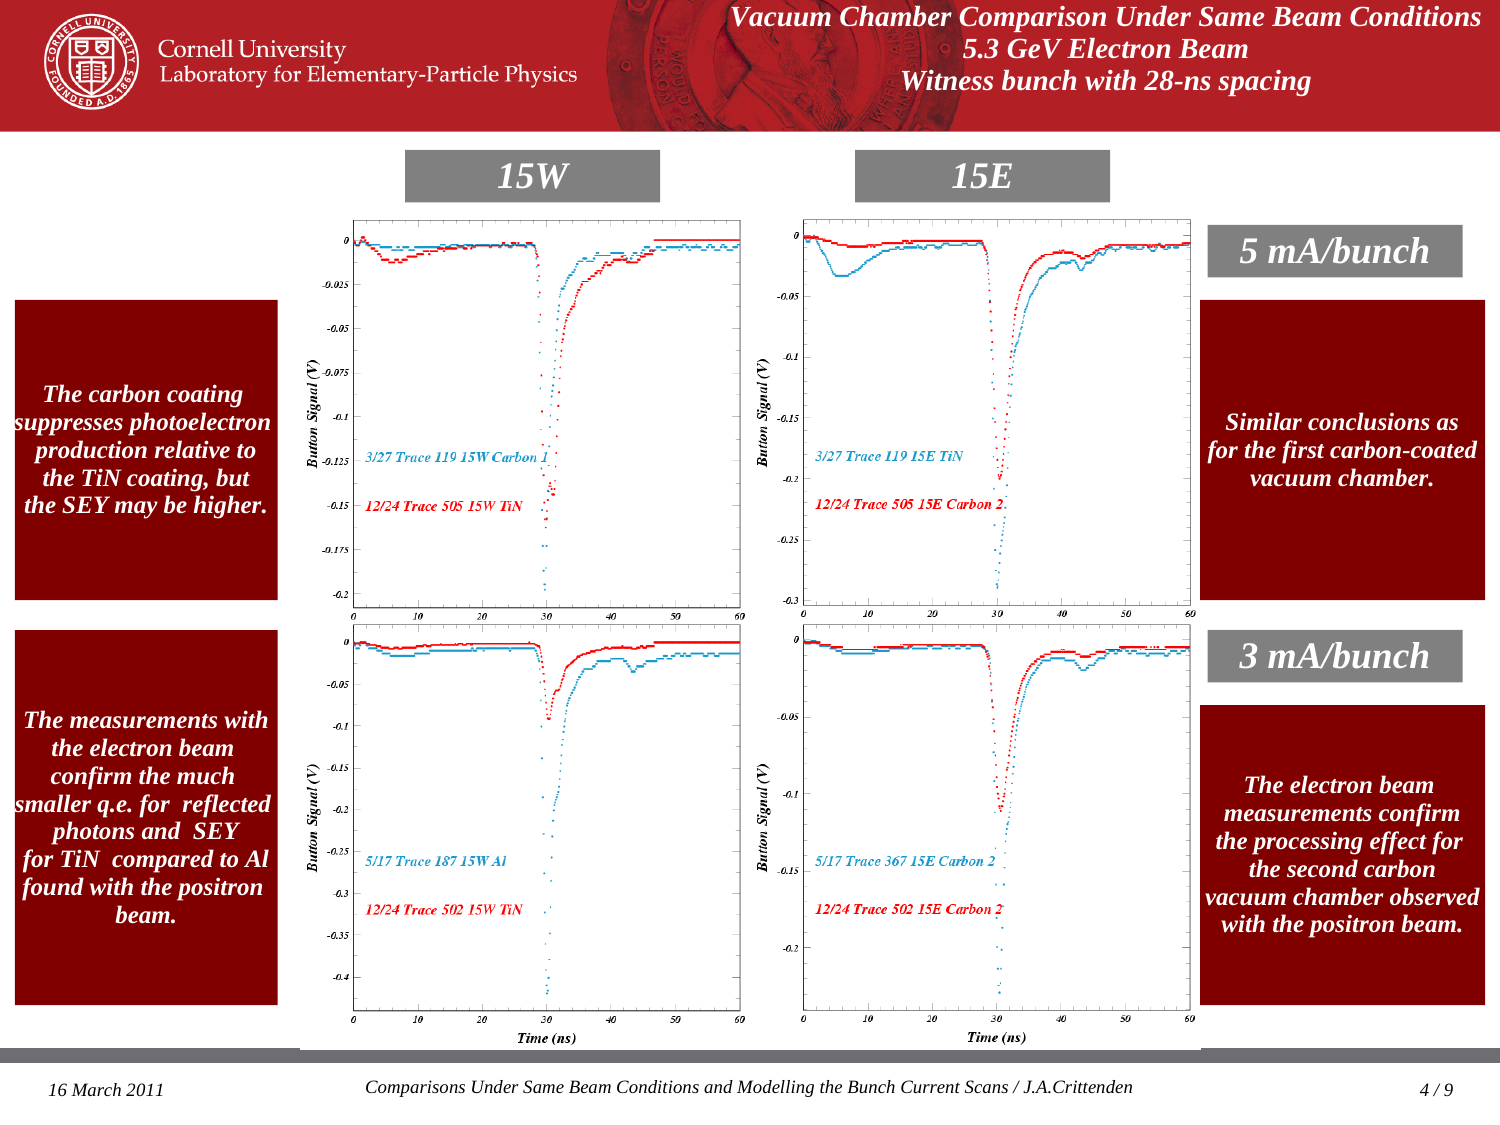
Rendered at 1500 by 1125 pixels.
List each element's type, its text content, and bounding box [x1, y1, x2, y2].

text_box Similar conclusions as for the first carbon-coated vacuum chamber. [1200, 299, 1486, 601]
picture [300, 215, 1201, 1051]
text_box 3 mA/bunch [1207, 629, 1463, 683]
text_box Vacuum Chamber Comparison Under Same Beam Conditions 5.3 GeV Electron Beam Witness bunch with 28-ns spacing [712, 0, 1500, 136]
text_box The carbon coating suppresses photoelectron production relative to the TiN coating, but the SEY may be higher. [14, 299, 278, 601]
text_box 15W [405, 149, 661, 203]
text_box The measurements with the electron beam confirm the much smaller q.e. for reflected photons and SEY for TiN compared to Al found with the positron beam. [14, 630, 278, 1006]
text_box The electron beam measurements confirm the processing effect for the second carbon vacuum chamber observed with the positron beam. [1200, 705, 1486, 1006]
text_box 5 mA/bunch [1207, 224, 1463, 278]
picture [0, 0, 712, 132]
text_box 15E [855, 149, 1111, 203]
